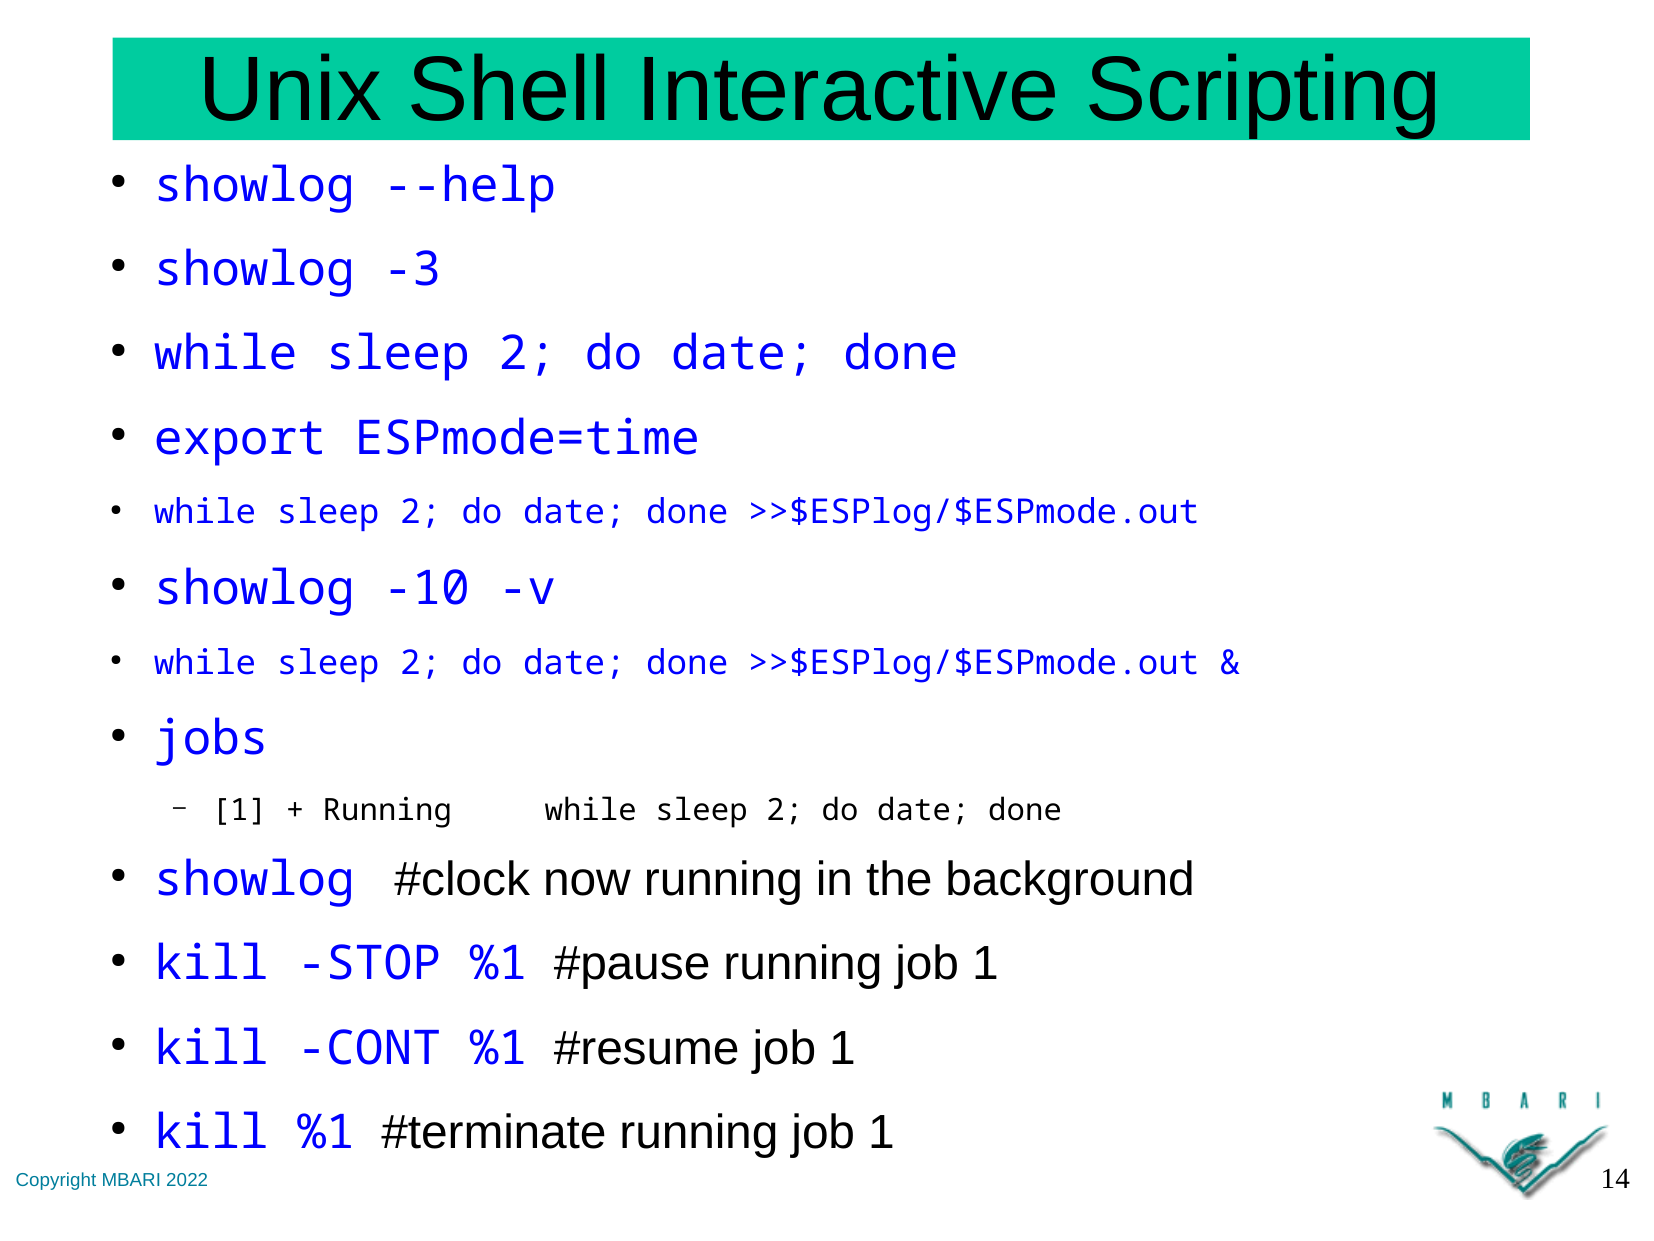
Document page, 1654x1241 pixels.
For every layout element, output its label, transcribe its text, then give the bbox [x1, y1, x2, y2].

picture [1426, 1163, 1613, 1200]
list showlog --help showlog -3 while sleep 2; do date; done export ESPmode=time while sleep 2; do date; done >>$ESPlog/$ESPmode.out showlog -10 -v while sleep 2; do date; done >>$ESPlog/$ESPmode.out & jobs [1] + Running while sleep 2; do date; done showlog #clock now running in the background kill -STOP %1 #pause running job 1 kill -CONT %1 #resume job 1 kill %1 #terminate running job 1 [37, 150, 1613, 1163]
title Unix Shell Interactive Scripting [112, 37, 1530, 141]
